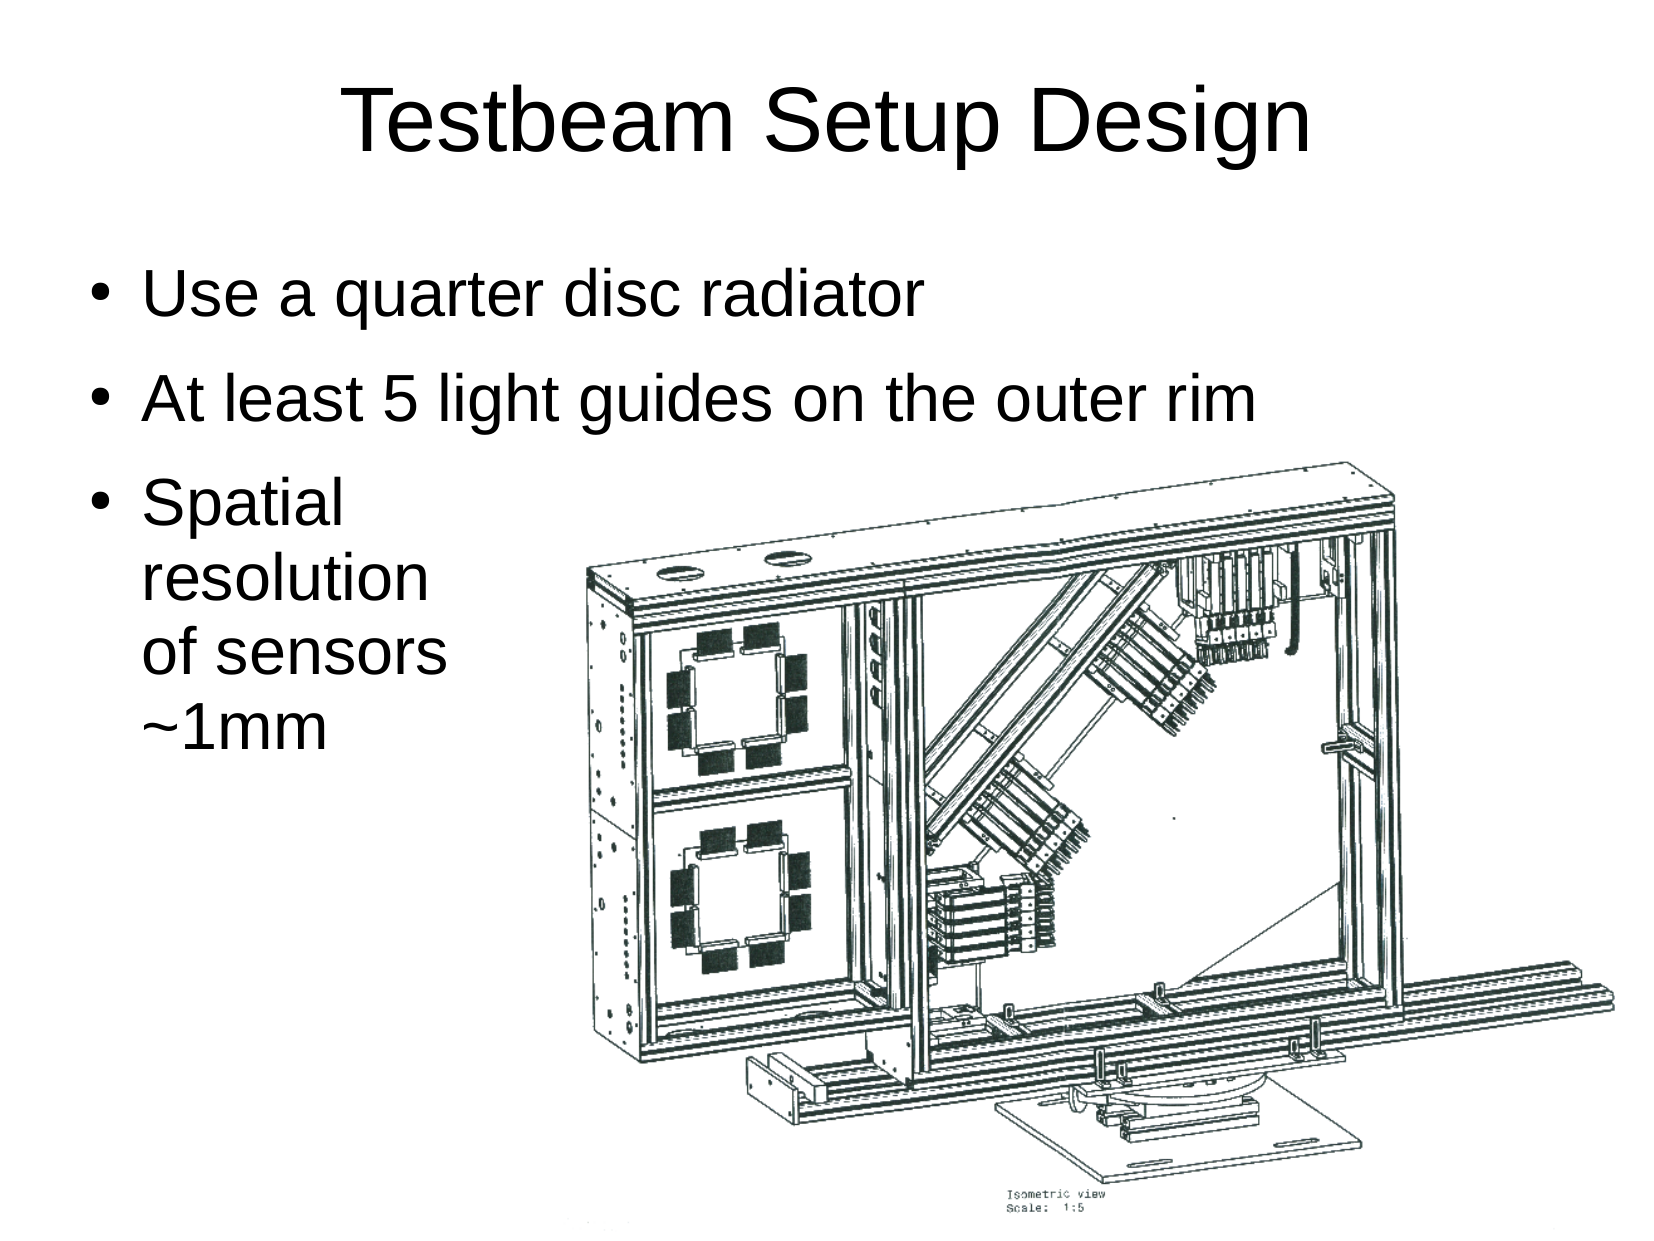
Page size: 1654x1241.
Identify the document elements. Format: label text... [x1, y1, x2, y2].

picture [555, 448, 1625, 1233]
list Use a quarter disc radiator At least 5 light guides on the outer rim Spatial resolution of sensors ~1mm [70, 256, 1560, 1075]
title Testbeam Setup Design [82, 49, 1571, 189]
